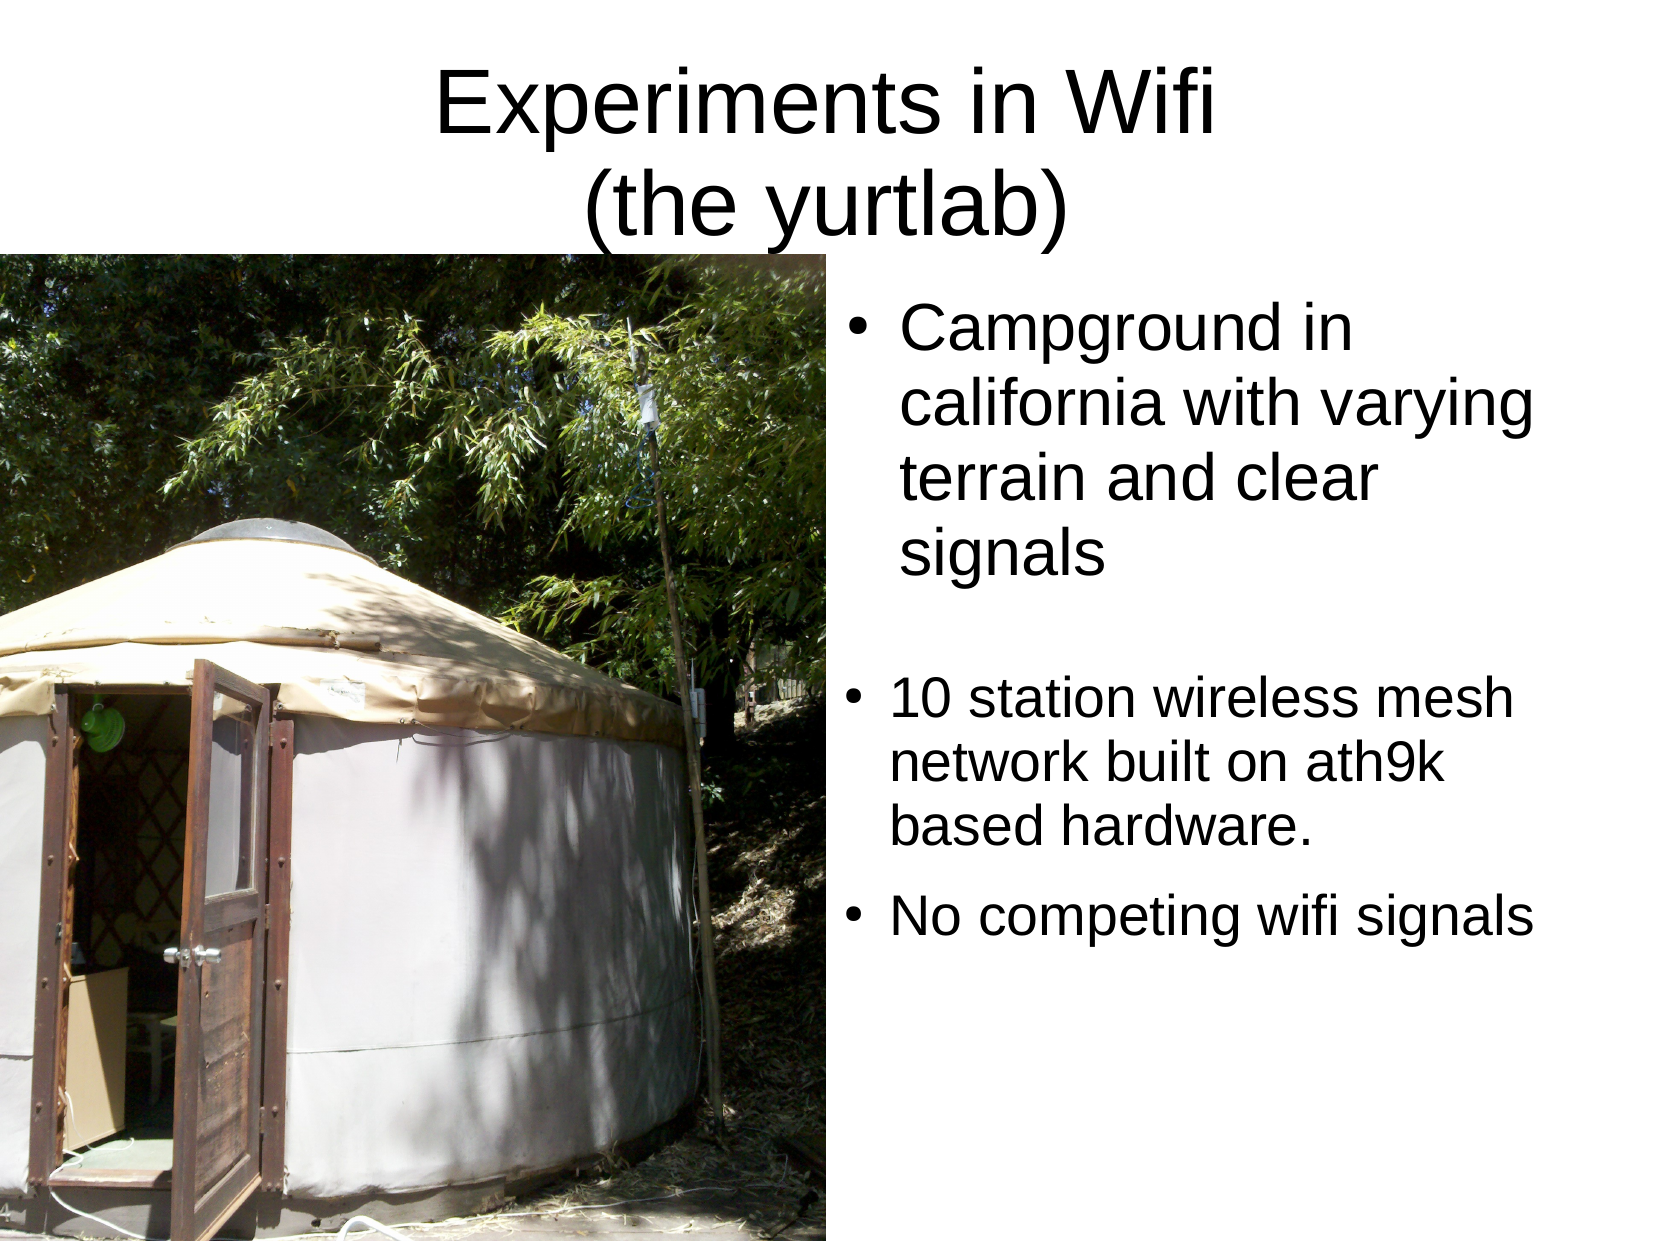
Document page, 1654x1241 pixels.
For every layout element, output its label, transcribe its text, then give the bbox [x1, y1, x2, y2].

list 10 station wireless mesh network built on ath9k based hardware. No competing wifi signals [828, 665, 1539, 1009]
title Experiments in Wifi (the yurtlab) [82, 49, 1571, 257]
picture [0, 254, 826, 1241]
list Campground in california with varying terrain and clear signals [828, 290, 1539, 634]
